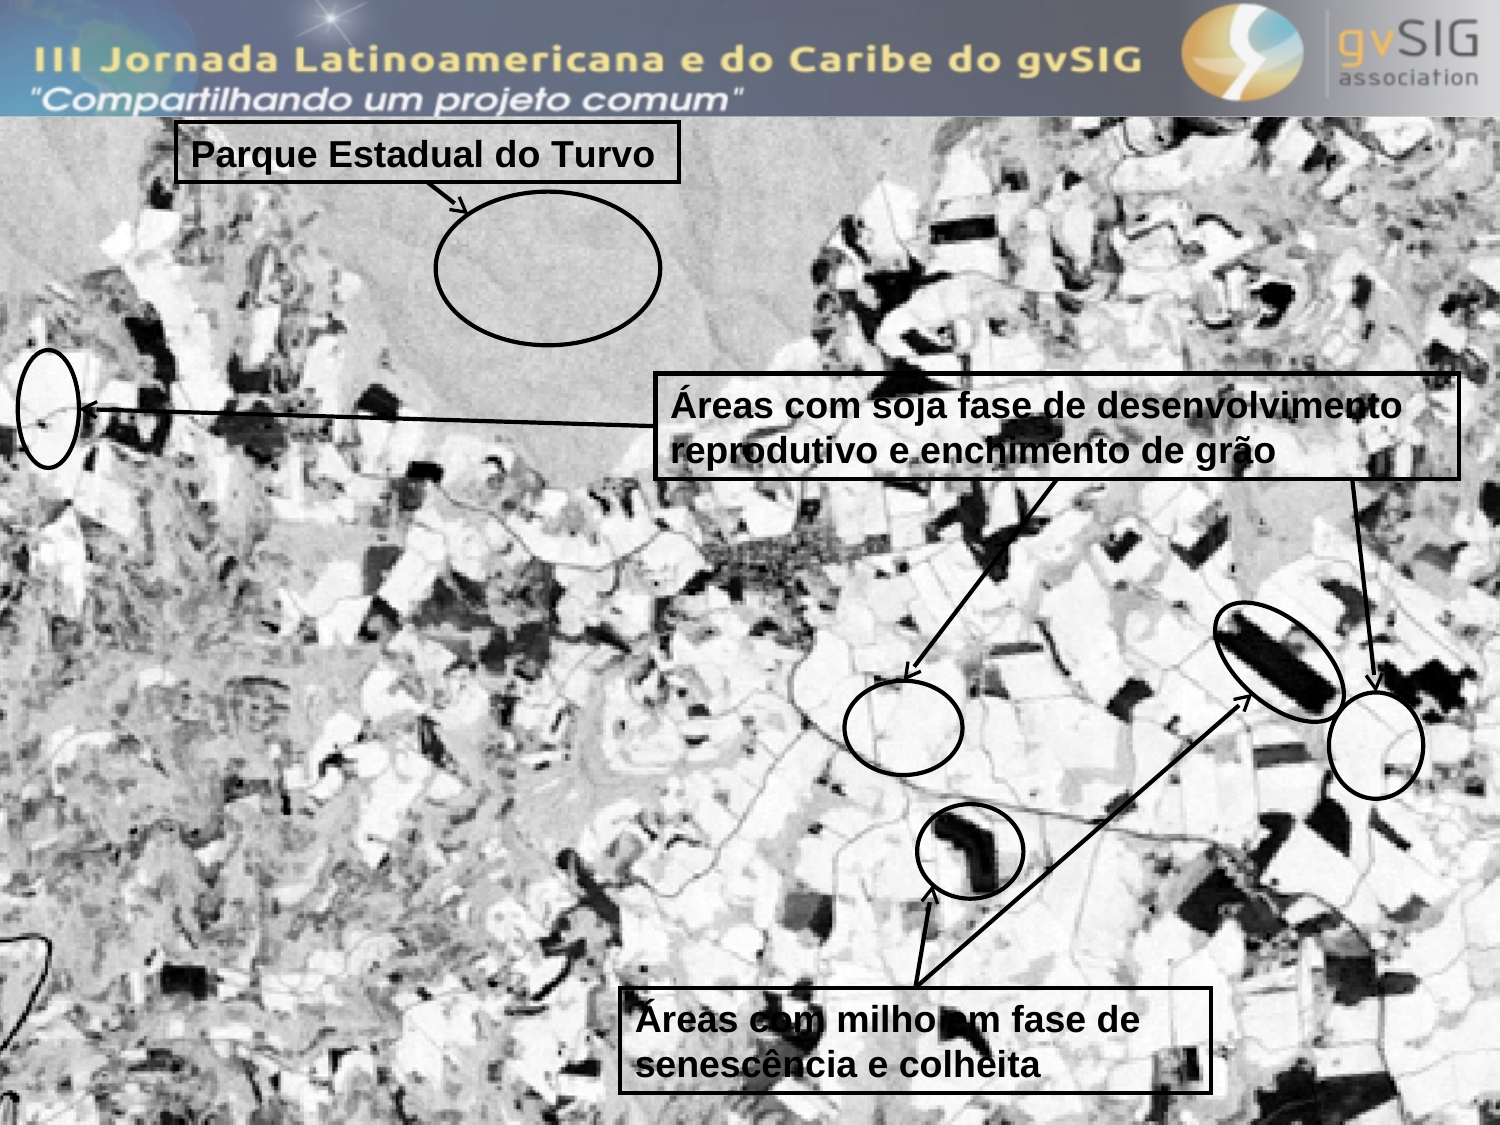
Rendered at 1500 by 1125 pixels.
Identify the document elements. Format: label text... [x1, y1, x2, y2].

text_box Áreas com milho em fase de senescência e colheita [620, 987, 1211, 1094]
picture [0, 0, 1500, 117]
text_box [0, 117, 1500, 1125]
text_box Áreas com soja fase de desenvolvimento reprodutivo e enchimento de grão [655, 373, 1459, 479]
text_box Parque Estadual do Turvo [175, 121, 680, 183]
